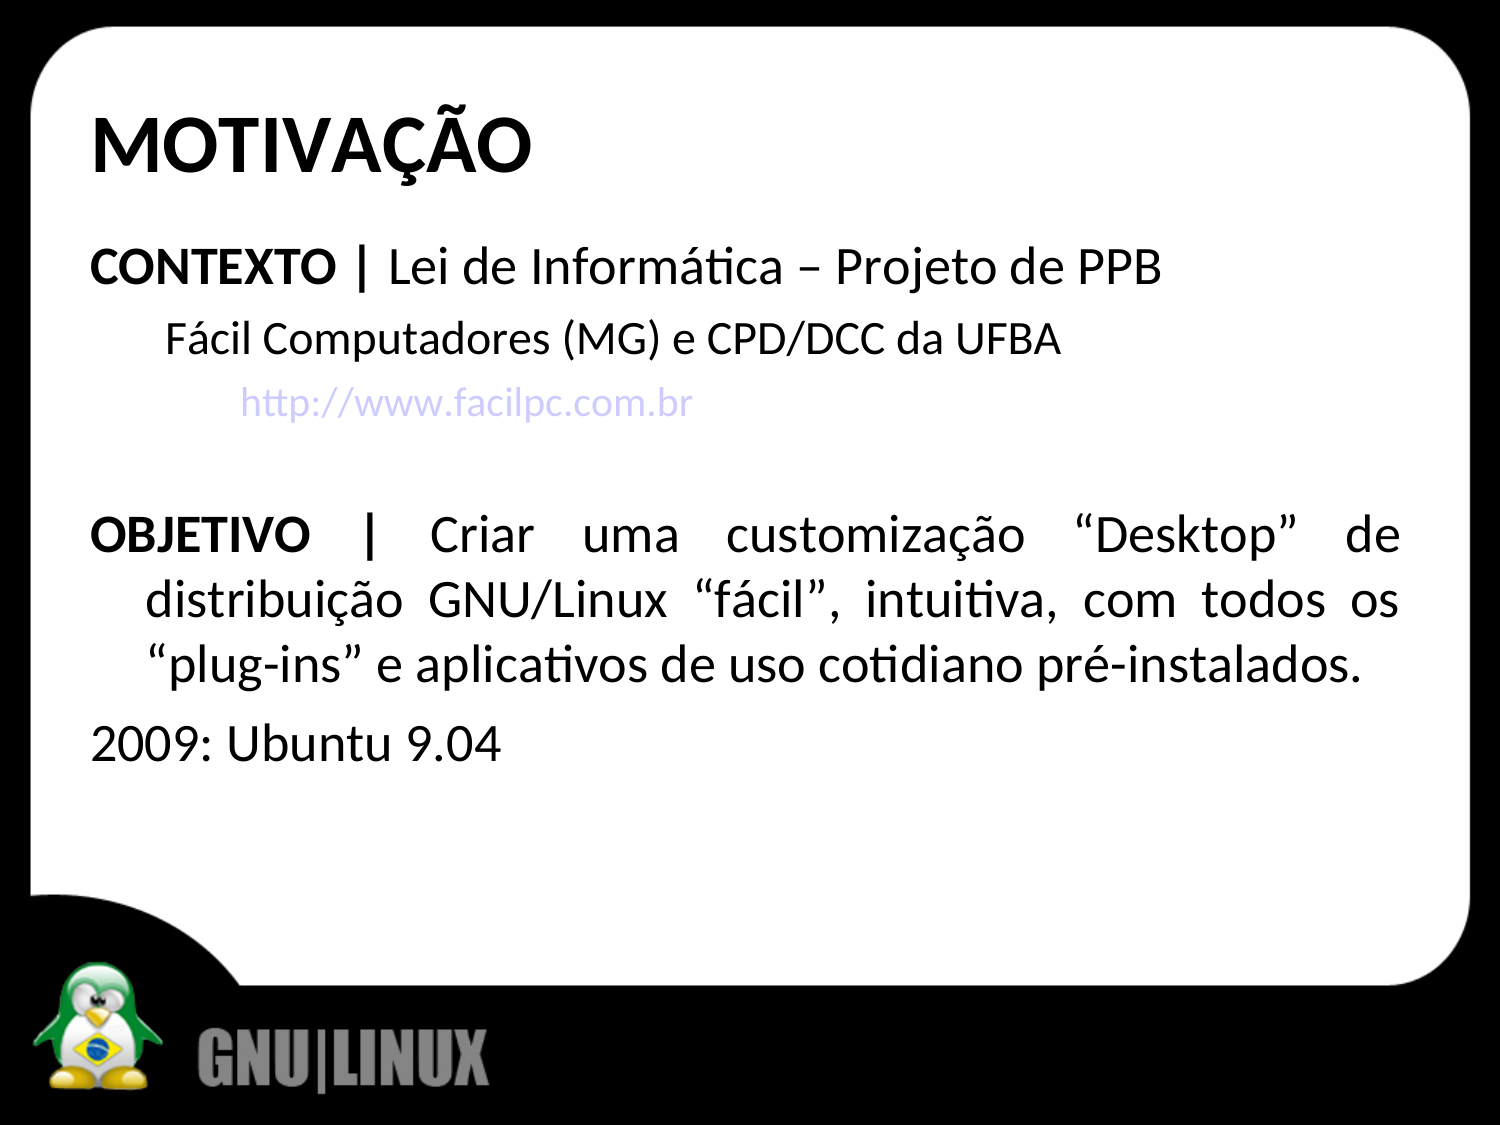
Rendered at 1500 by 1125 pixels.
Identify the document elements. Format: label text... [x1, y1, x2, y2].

text_box CONTEXTO | Lei de Informática – Projeto de PPB Fácil Computadores (MG) e CPD/DCC da UFBA http://www.facilpc.com.br OBJETIVO | Criar uma customização “Desktop” de distribuição GNU/Linux “fácil”, intuitiva, com todos os “plug-ins” e aplicativos de uso cotidiano pré-instalados. 2009: Ubuntu 9.04 [74, 222, 1418, 1072]
text_box MOTIVAÇÃO [75, 45, 1426, 233]
picture [0, 0, 1500, 1125]
